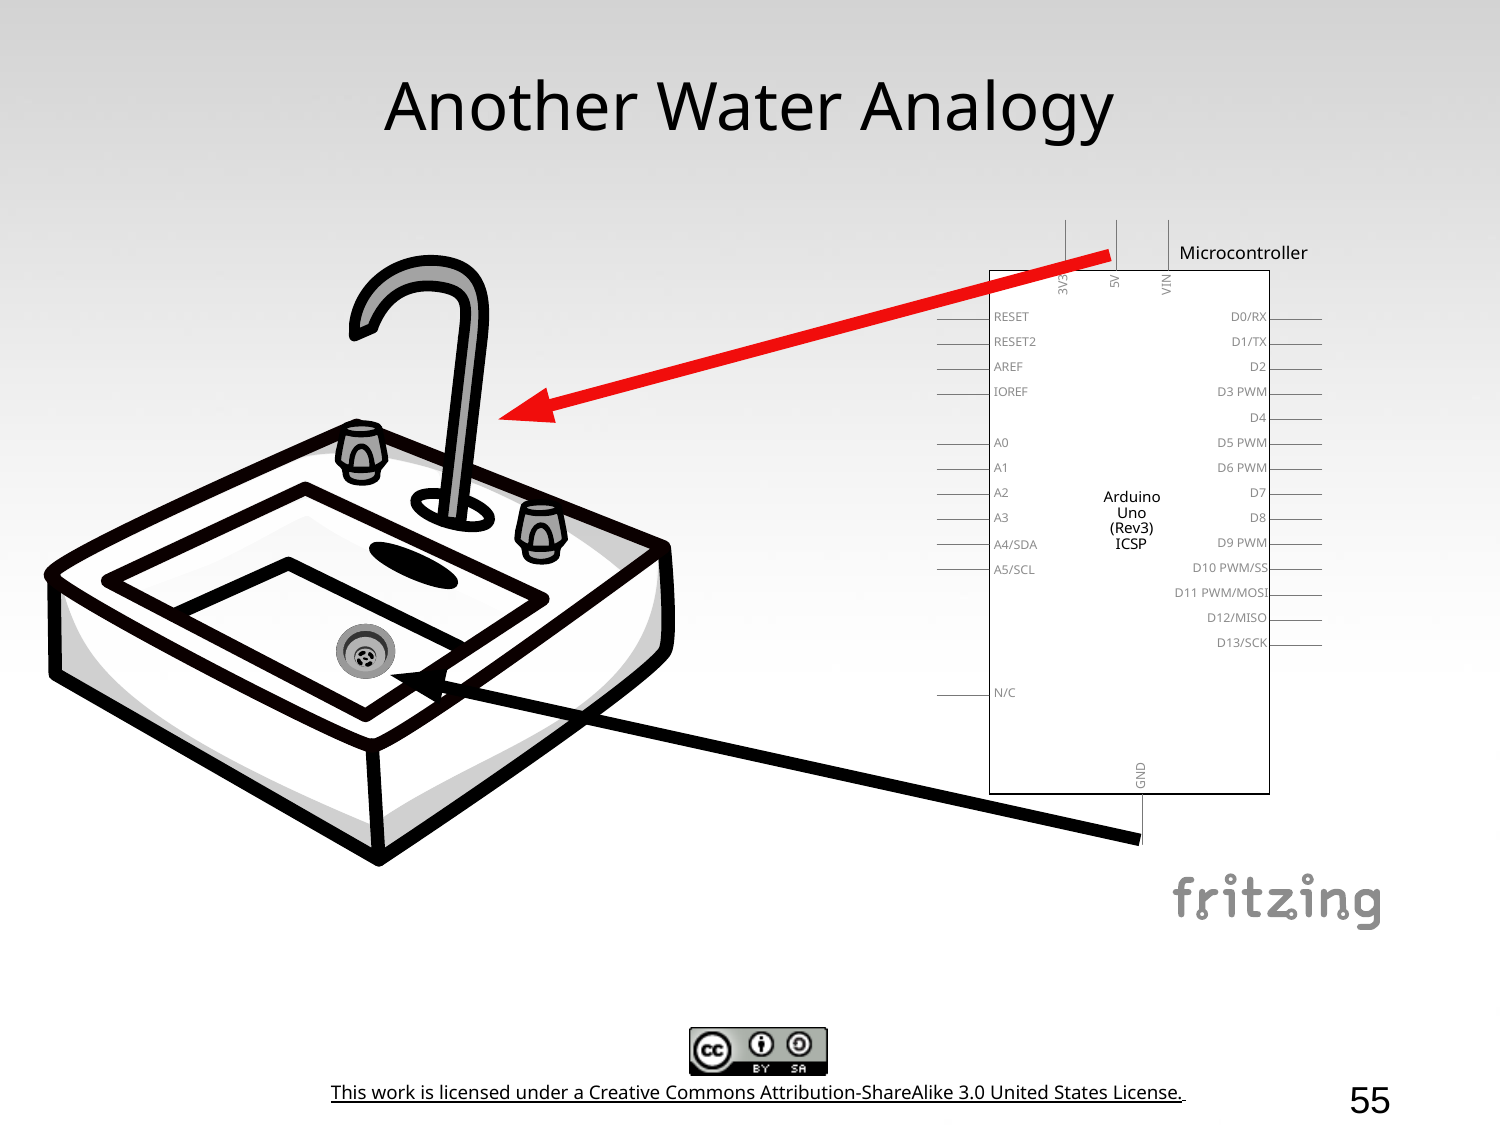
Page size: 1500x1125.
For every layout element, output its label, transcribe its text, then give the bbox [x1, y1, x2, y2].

picture [0, 0, 1500, 1125]
title Another Water Analogy [112, 49, 1388, 238]
